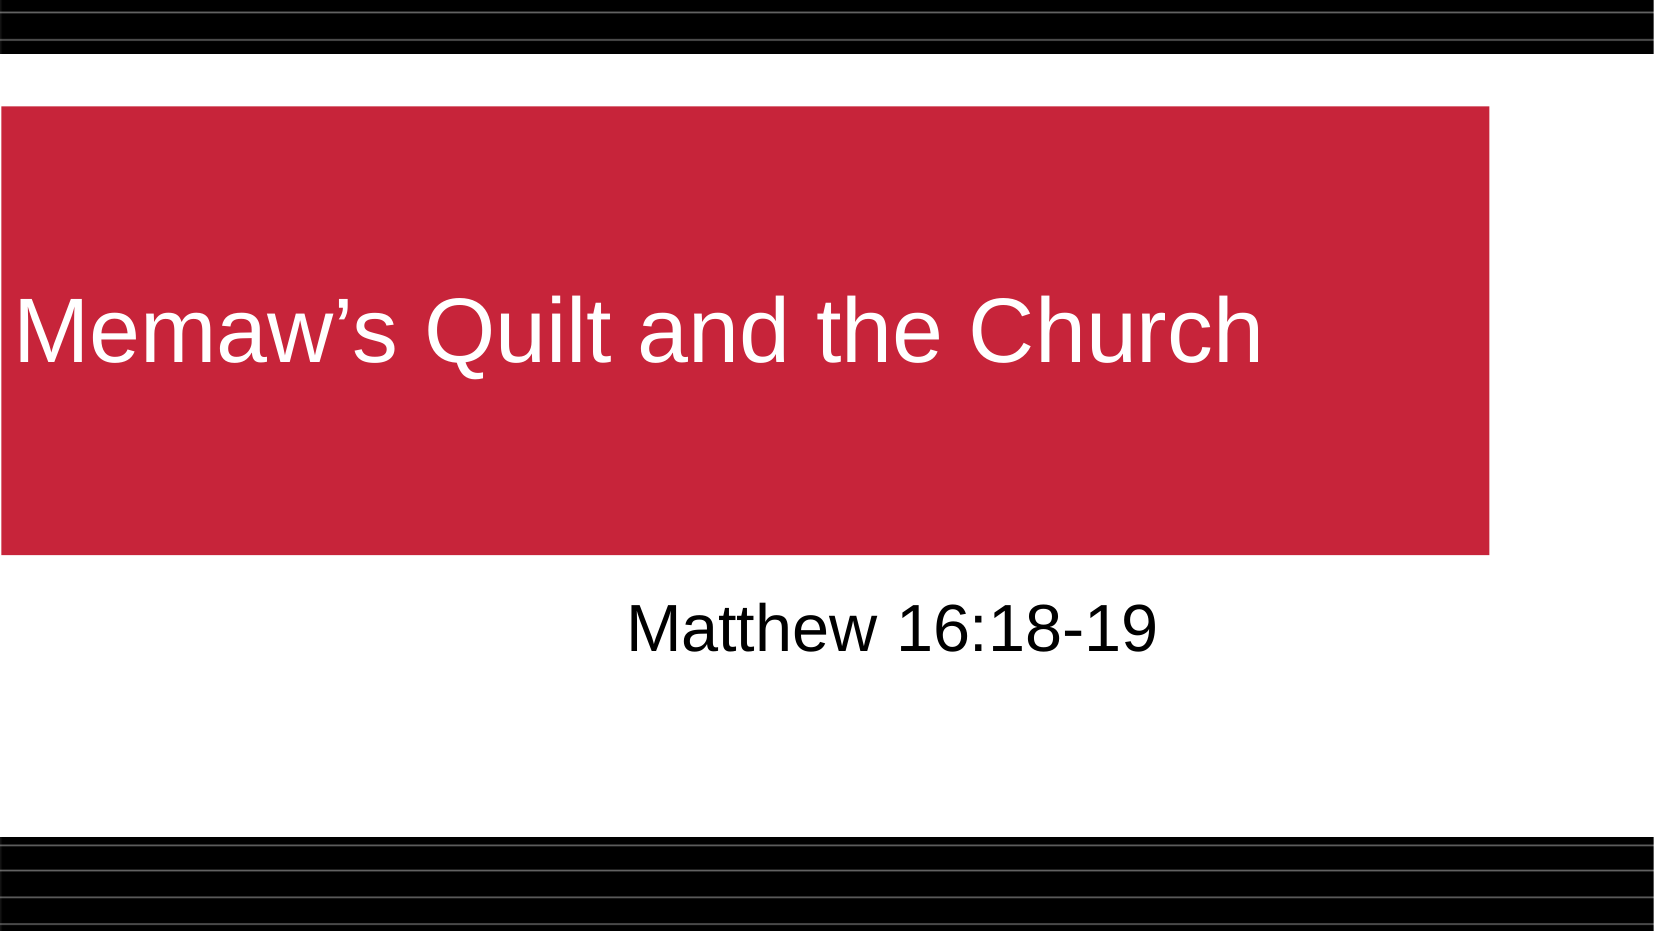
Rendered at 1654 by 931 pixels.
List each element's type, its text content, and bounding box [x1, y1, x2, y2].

subtitle Matthew 16:18-19 [625, 590, 1489, 804]
picture [0, 837, 1654, 931]
picture [0, 0, 1654, 54]
title Memaw’s Quilt and the Church [1, 106, 1490, 556]
